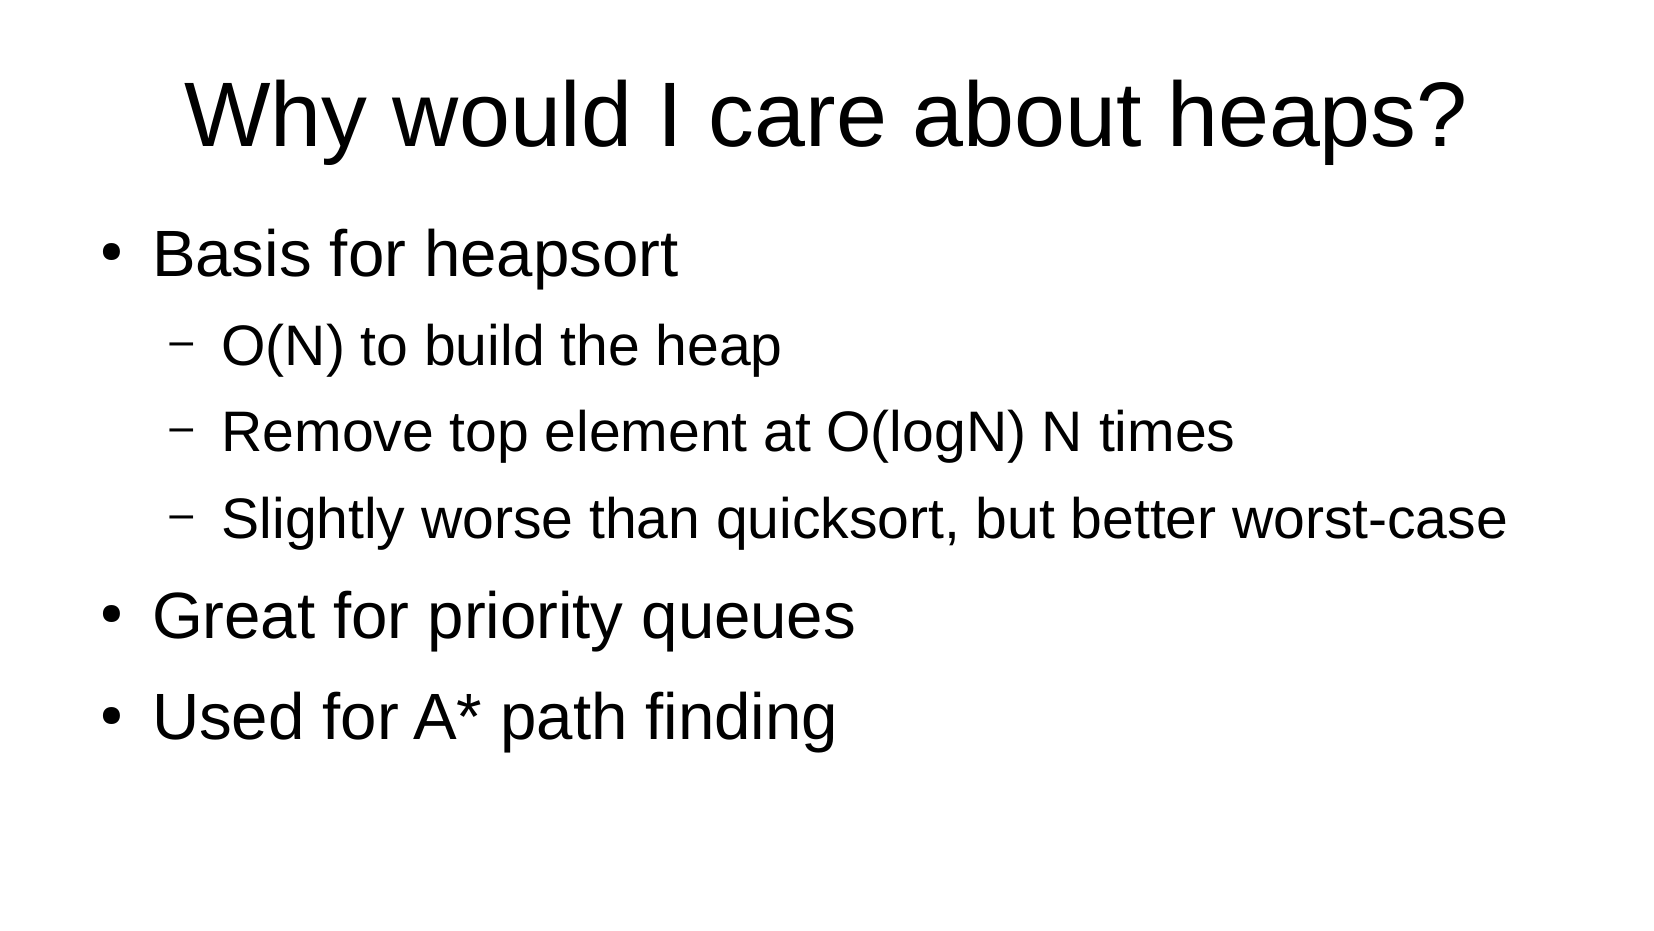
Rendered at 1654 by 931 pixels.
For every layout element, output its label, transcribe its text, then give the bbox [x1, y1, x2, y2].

title Why would I care about heaps? [82, 37, 1571, 193]
list Basis for heapsort O(N) to build the heap Remove top element at O(logN) N times Slightly worse than quicksort, but better worst-case Great for priority queues Used for A* path finding [82, 217, 1571, 758]
